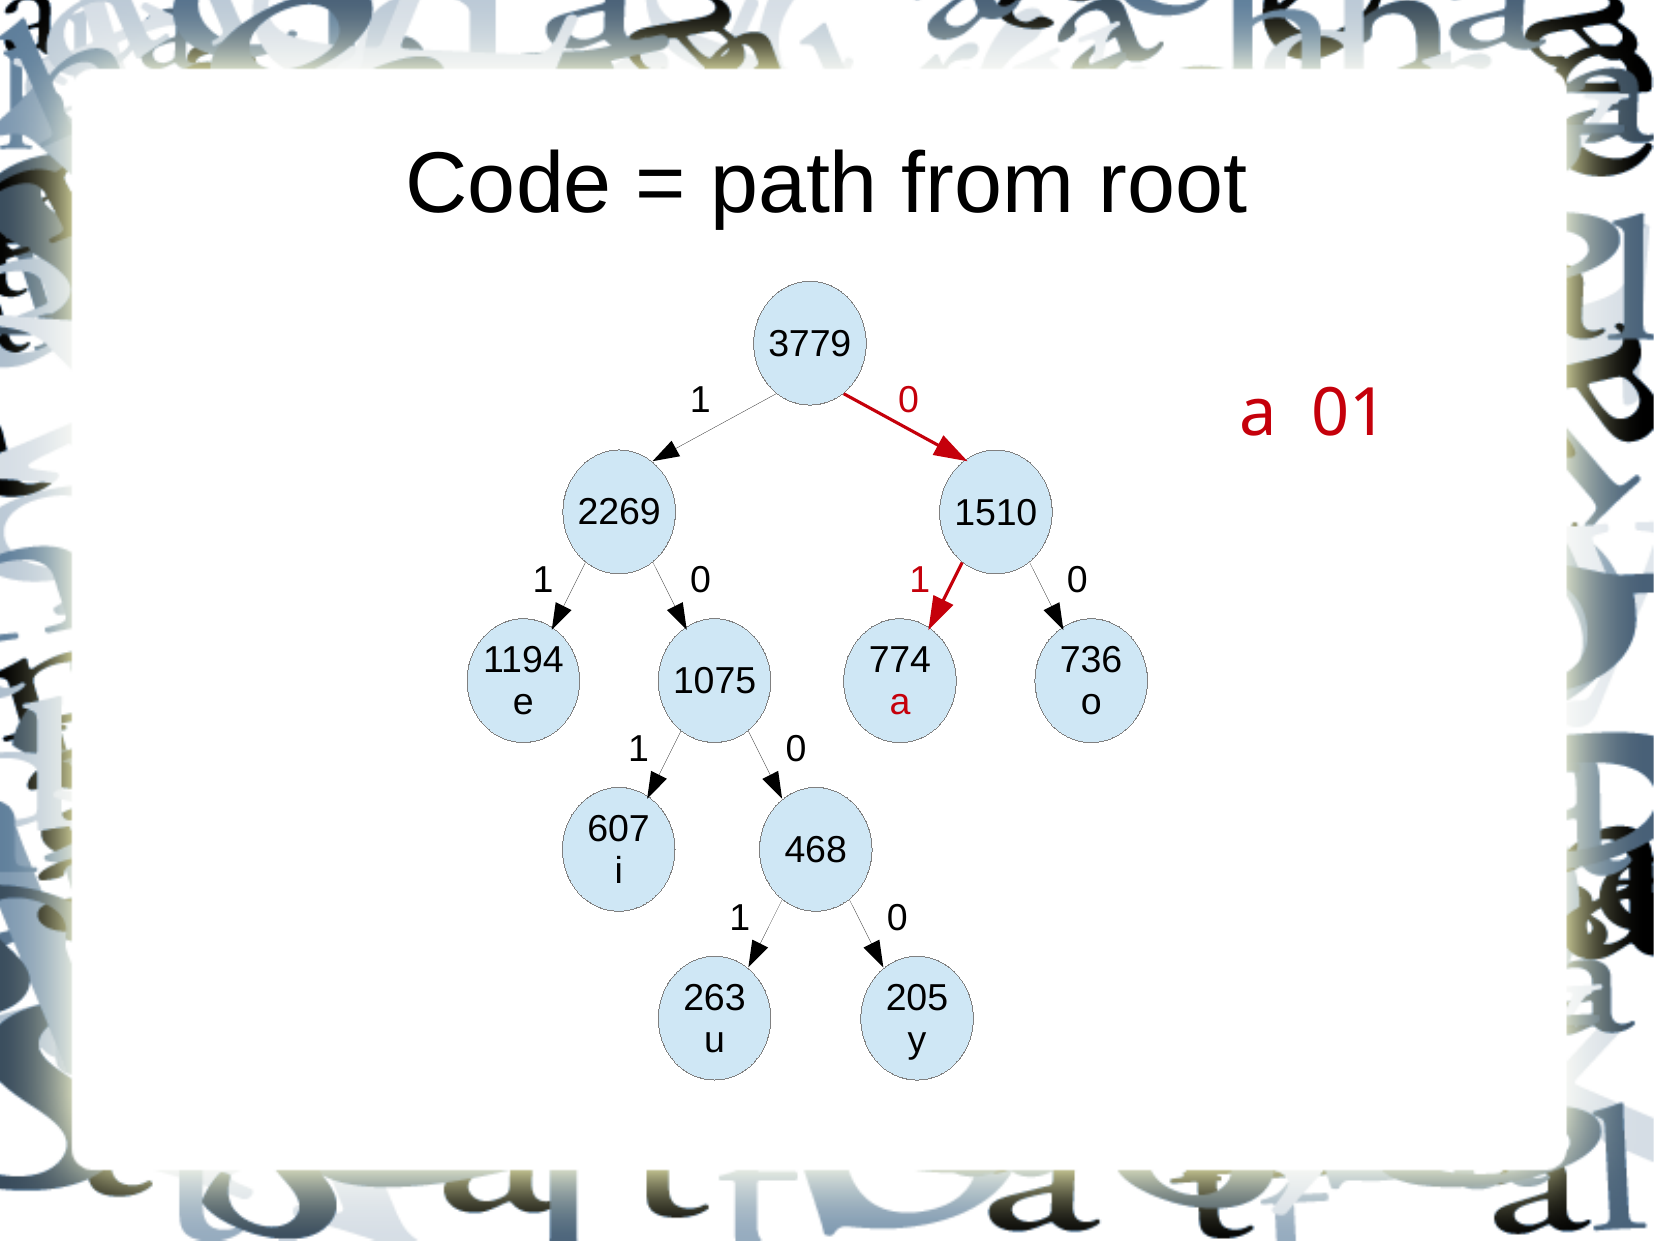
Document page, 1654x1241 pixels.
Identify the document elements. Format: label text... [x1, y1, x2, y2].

text_box 1075 [658, 618, 771, 743]
picture [0, 0, 1654, 1241]
text_box 1510 [939, 450, 1053, 574]
text_box 1 [714, 888, 765, 946]
text_box 0 [1052, 551, 1103, 609]
text_box 736 o [1034, 618, 1148, 743]
title Code = path from root [82, 78, 1571, 287]
text_box 0 [675, 551, 726, 609]
text_box 607 i [562, 787, 676, 912]
text_box 0 [872, 888, 923, 946]
text_box 2269 [562, 449, 676, 574]
text_box 0 [770, 719, 822, 777]
text_box a 01 [1224, 356, 1418, 451]
text_box 468 [759, 787, 873, 912]
text_box 3779 [753, 281, 867, 406]
text_box 1 [613, 719, 664, 777]
text_box 0 [883, 371, 934, 429]
text_box 774 a [843, 618, 957, 743]
text_box 1 [675, 371, 726, 429]
text_box 1194 e [467, 618, 580, 743]
text_box 263 u [658, 956, 771, 1081]
text_box 1 [517, 551, 569, 609]
text_box 205 y [860, 956, 974, 1081]
text_box 1 [894, 551, 946, 609]
